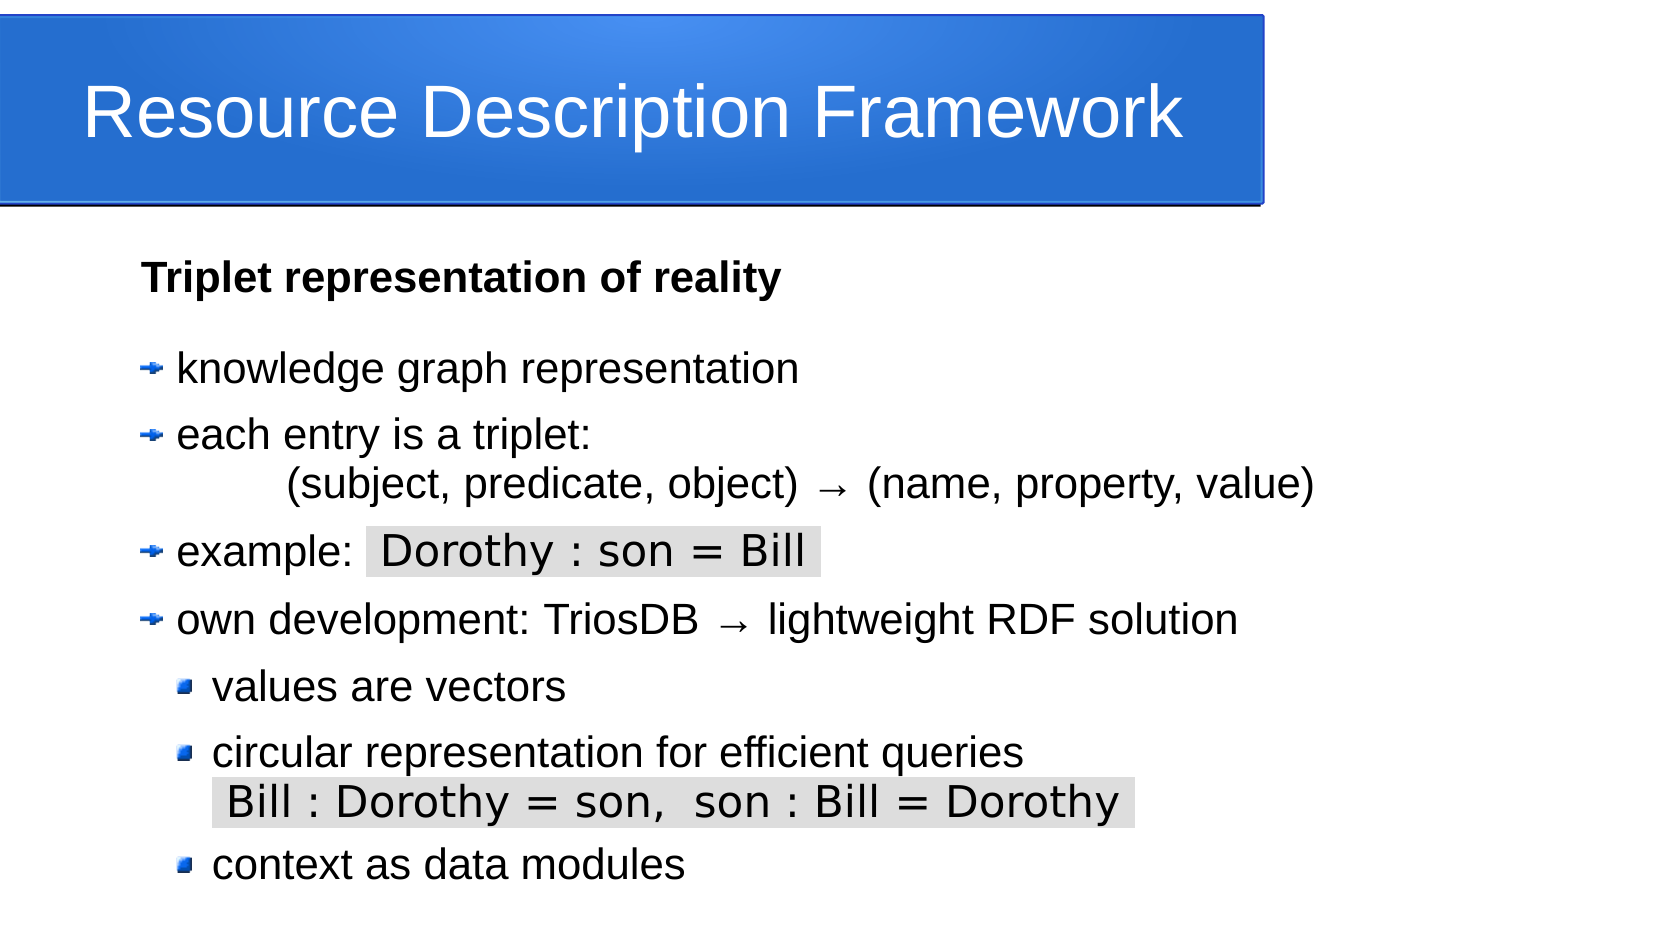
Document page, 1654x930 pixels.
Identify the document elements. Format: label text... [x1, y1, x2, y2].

title Resource Description Framework [82, 35, 1234, 189]
text_box Triplet representation of reality knowledge graph representation each entry is a triplet: (subject, predicate, object) → (name, property, value) example: Dorothy : son = Bill own development: TriosDB → lightweight RDF solution values are vectors circular representation for efficient queries Bill : Dorothy = son, son : Bill = Dorothy context as data modules [126, 245, 1592, 906]
